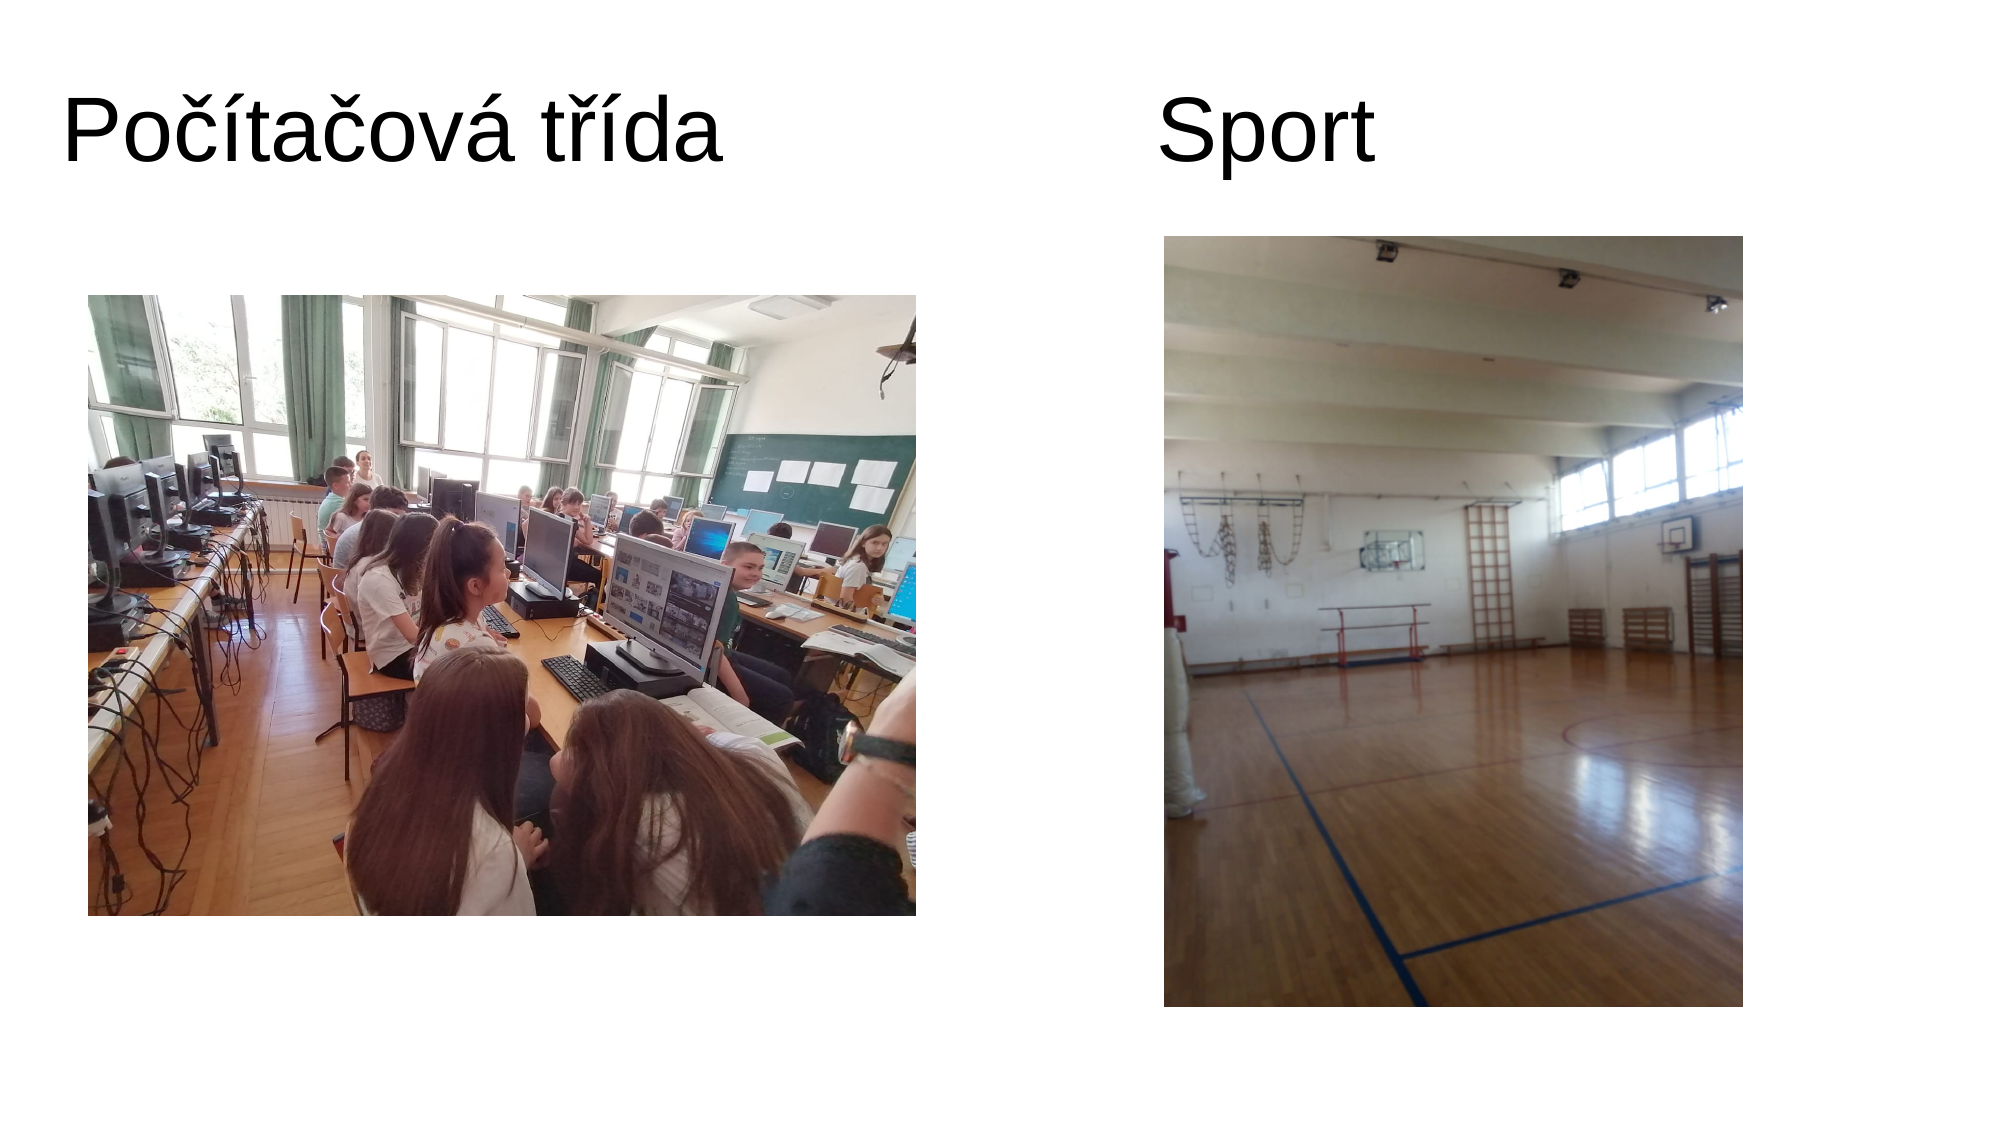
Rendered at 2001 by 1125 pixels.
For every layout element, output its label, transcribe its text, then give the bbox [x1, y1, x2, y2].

picture [1164, 236, 1743, 1007]
picture [88, 295, 916, 916]
title Počítačová třída Sport [46, 12, 1772, 237]
